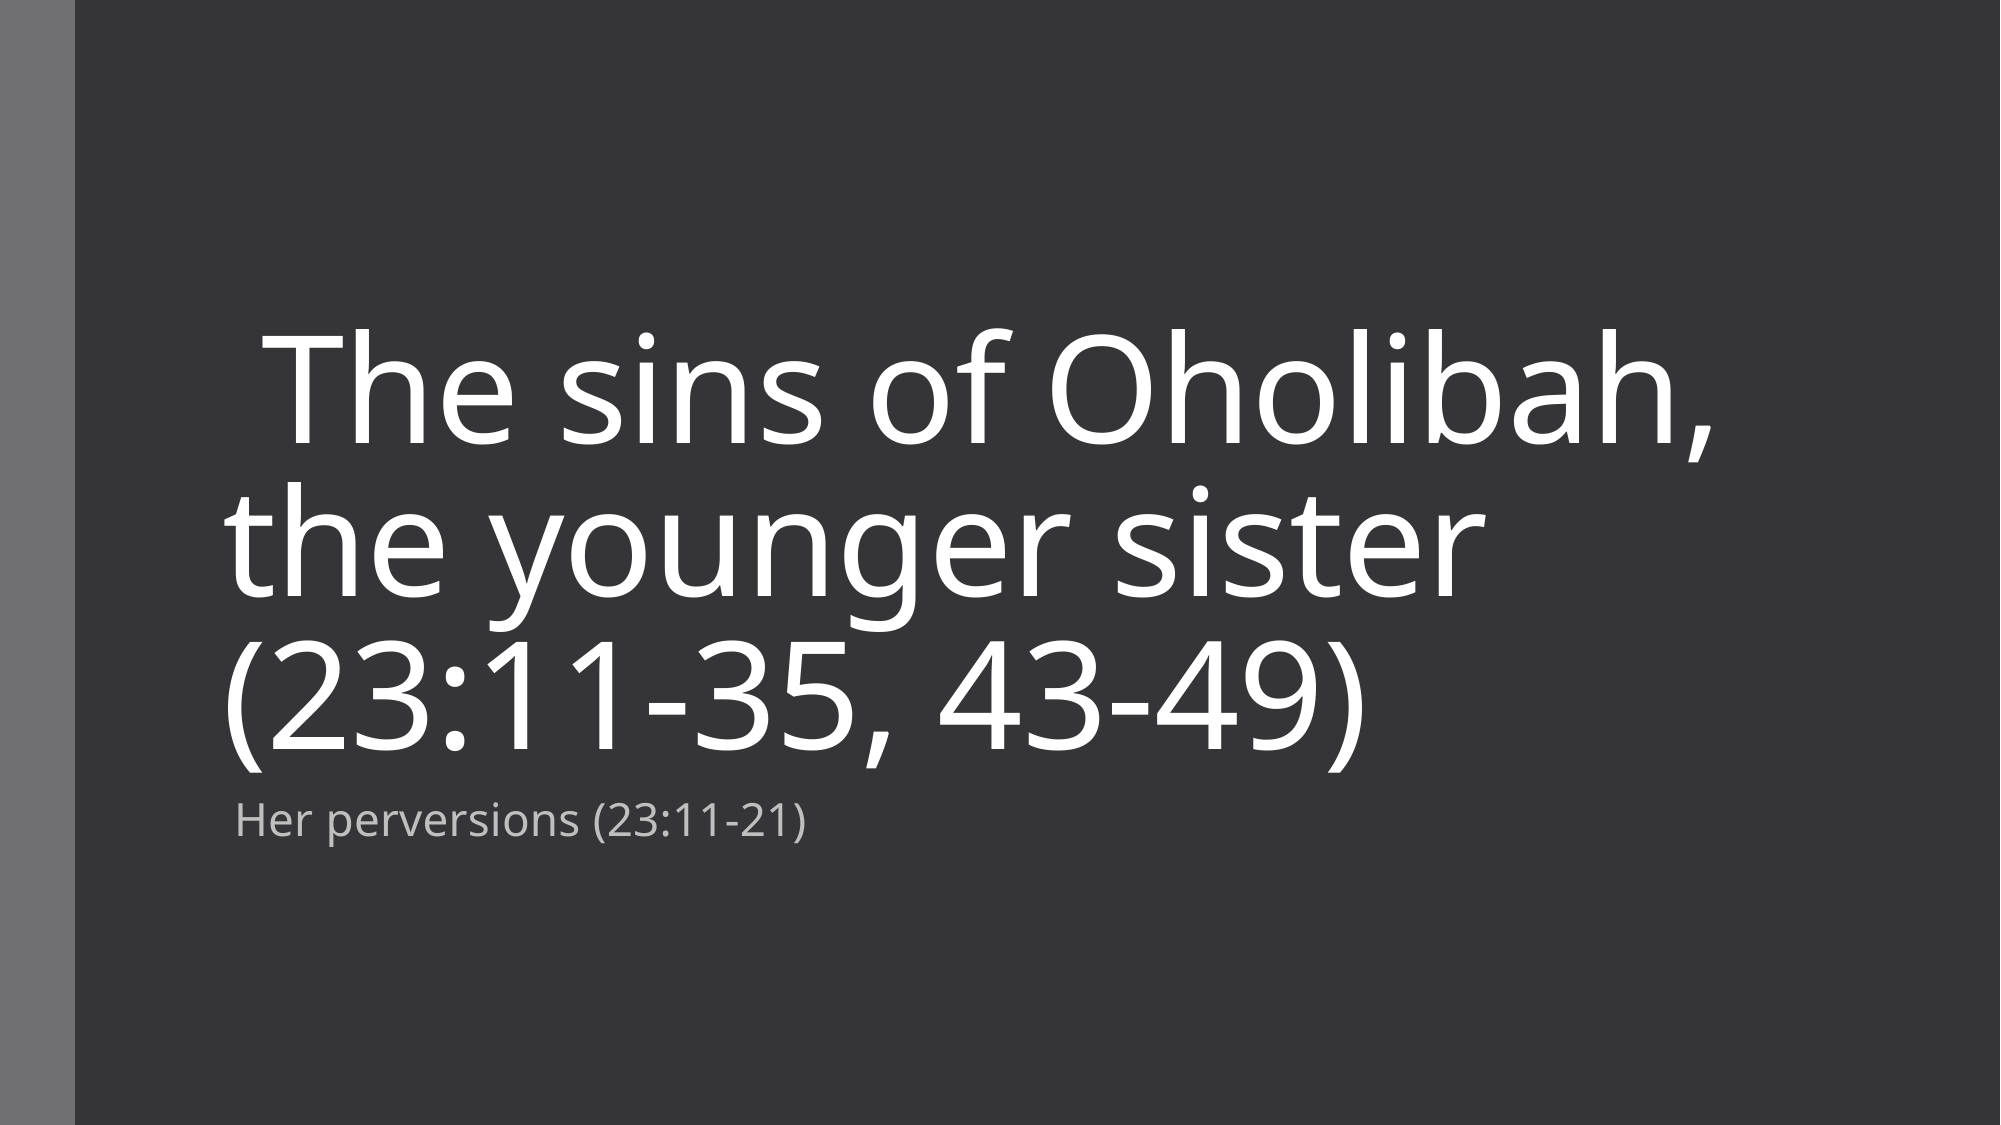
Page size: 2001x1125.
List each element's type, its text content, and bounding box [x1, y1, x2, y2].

title The sins of Oholibah, the younger sister (23:11-35, 43-49) [206, 124, 1752, 787]
subtitle Her perversions (23:11-21) [206, 787, 1752, 1066]
